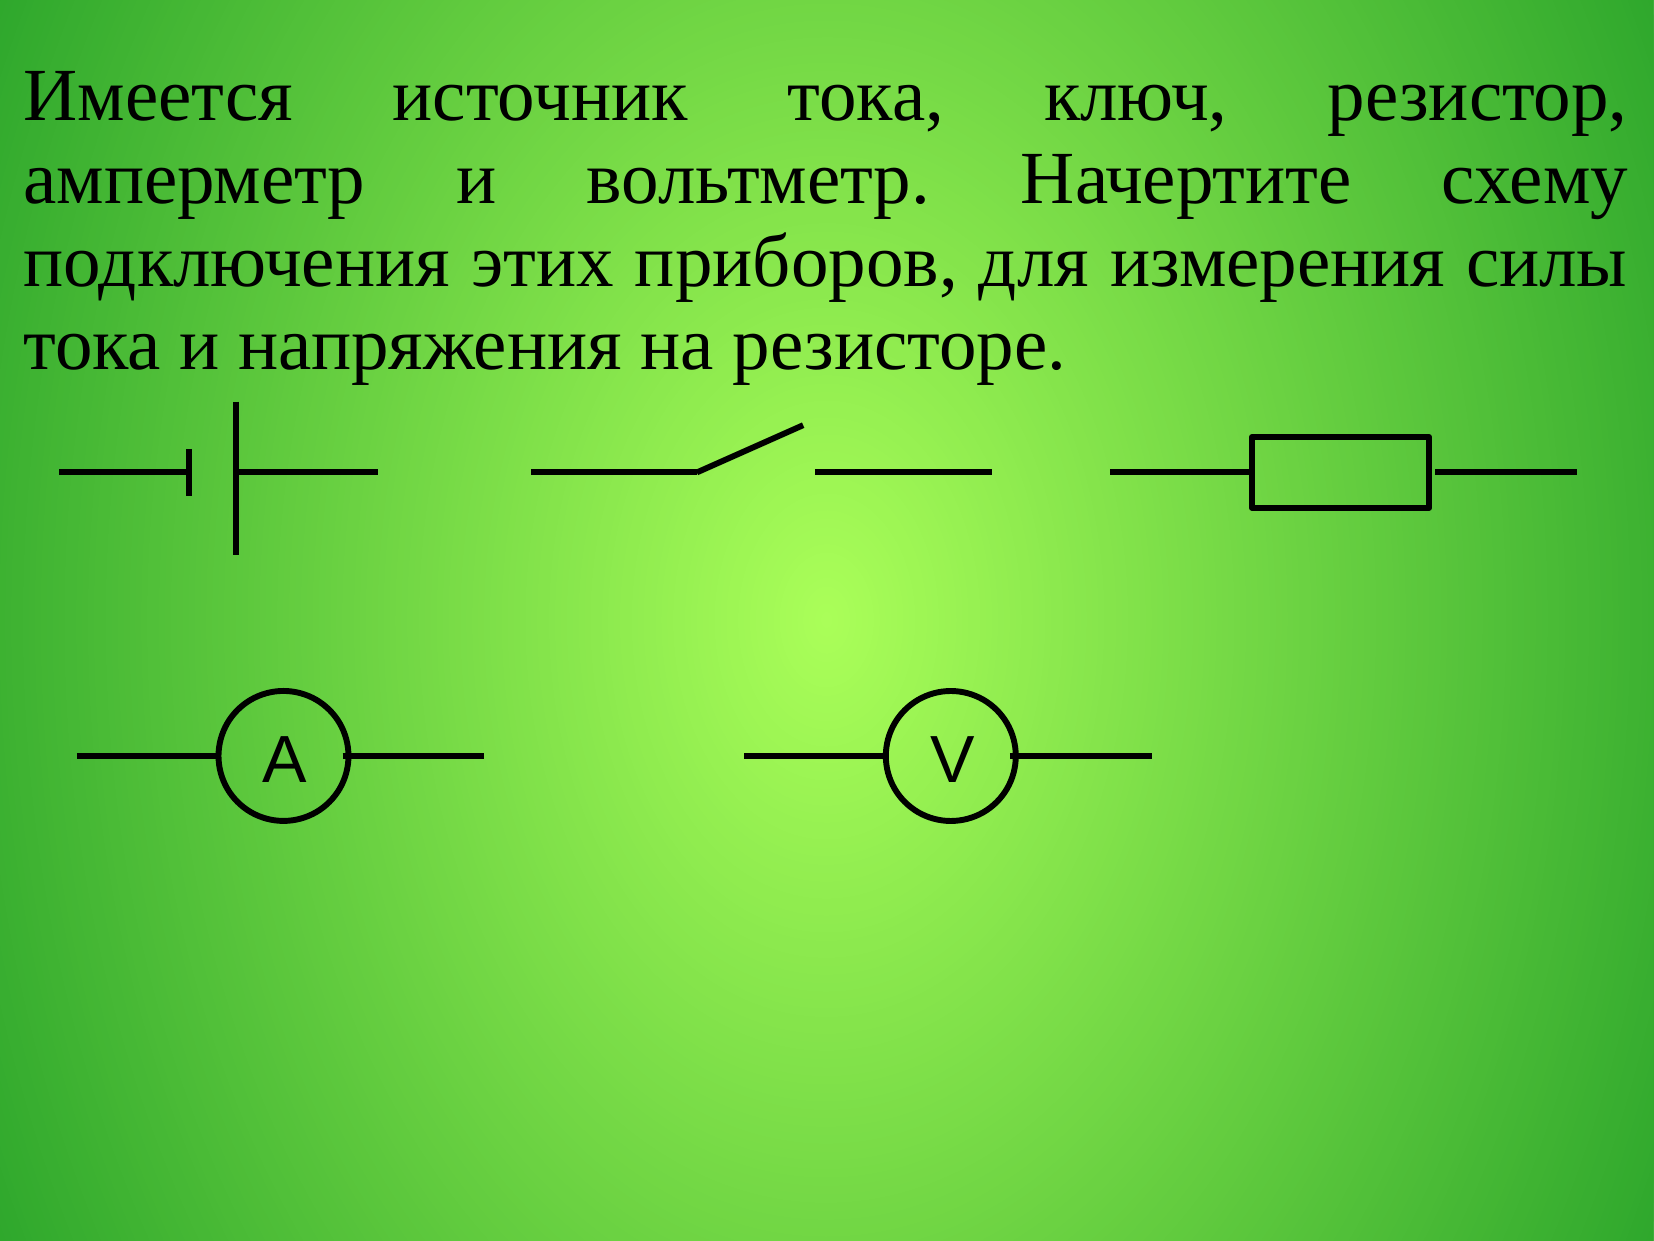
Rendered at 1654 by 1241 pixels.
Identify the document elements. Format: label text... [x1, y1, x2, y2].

text_box А [248, 714, 367, 805]
title Имеется источник тока, ключ, резистор, амперметр и вольтметр. Начертите схему подключения этих приборов, для измерения силы тока и напряжения на резисторе. [23, 14, 1630, 426]
text_box V [915, 714, 1034, 805]
